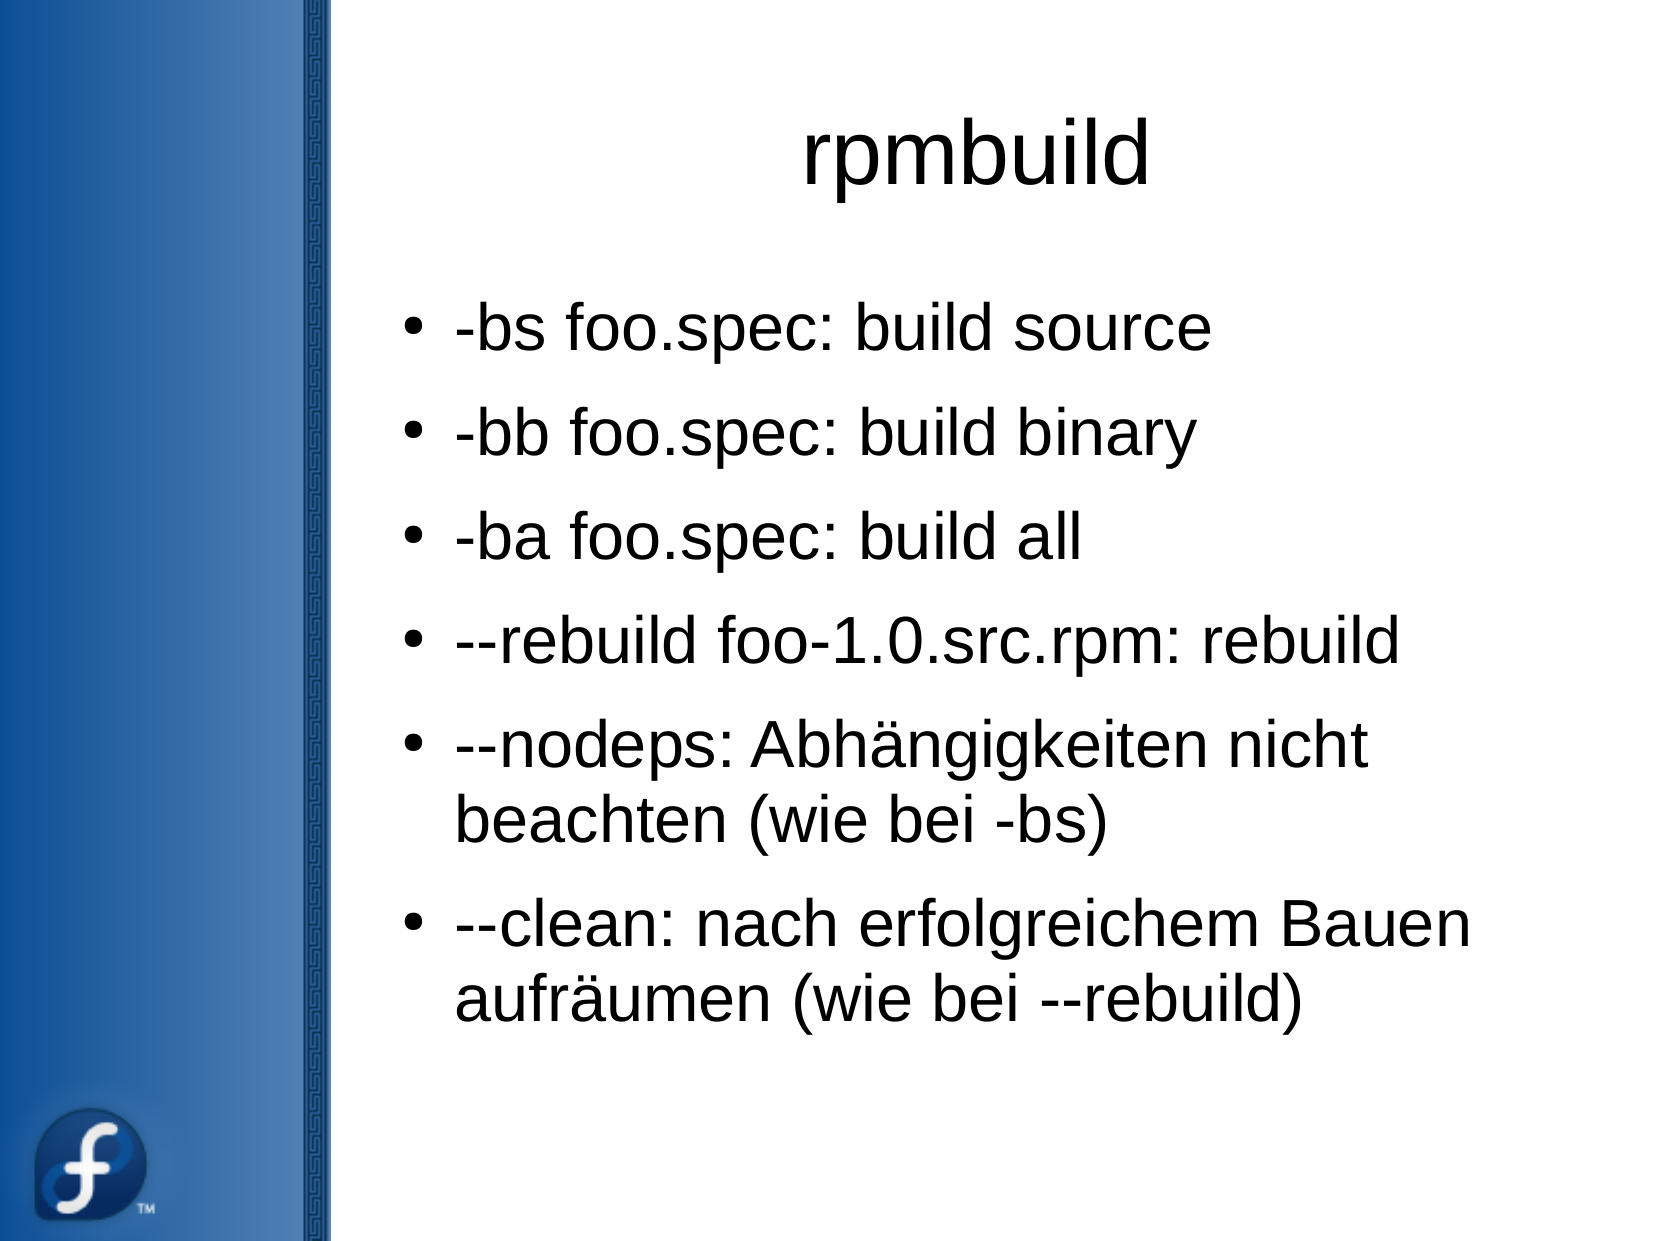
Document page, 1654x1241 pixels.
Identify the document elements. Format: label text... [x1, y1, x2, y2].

title rpmbuild [383, 56, 1571, 250]
list -bs foo.spec: build source -bb foo.spec: build binary -ba foo.spec: build all --rebuild foo-1.0.src.rpm: rebuild --nodeps: Abhängigkeiten nicht beachten (wie bei -bs) --clean: nach erfolgreichem Bauen aufräumen (wie bei --rebuild) [383, 290, 1571, 1094]
picture [0, 0, 331, 1241]
